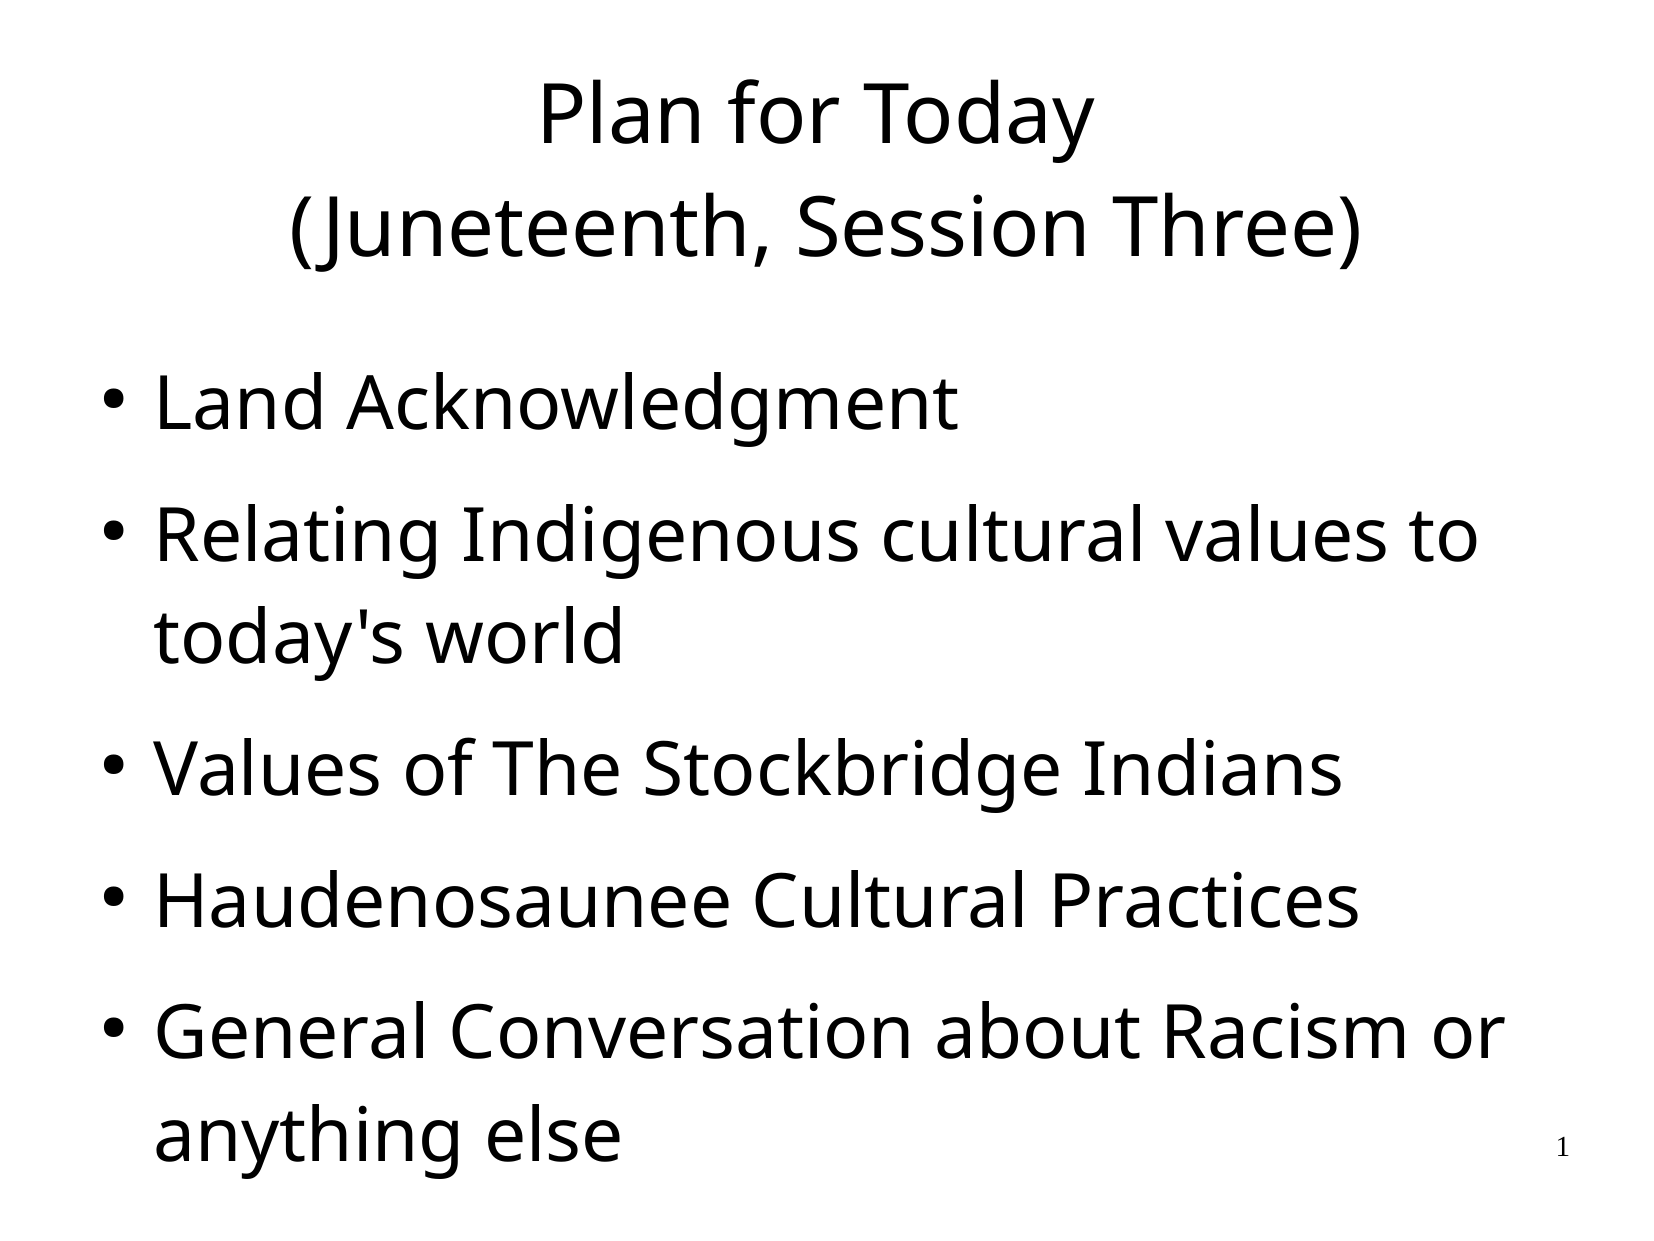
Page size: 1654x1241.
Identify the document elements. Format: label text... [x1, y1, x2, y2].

title Plan for Today (Juneteenth, Session Three) [82, 66, 1571, 270]
list Land Acknowledgment Relating Indigenous cultural values to today's world Values of The Stockbridge Indians Haudenosaunee Cultural Practices General Conversation about Racism or anything else [82, 349, 1571, 1133]
